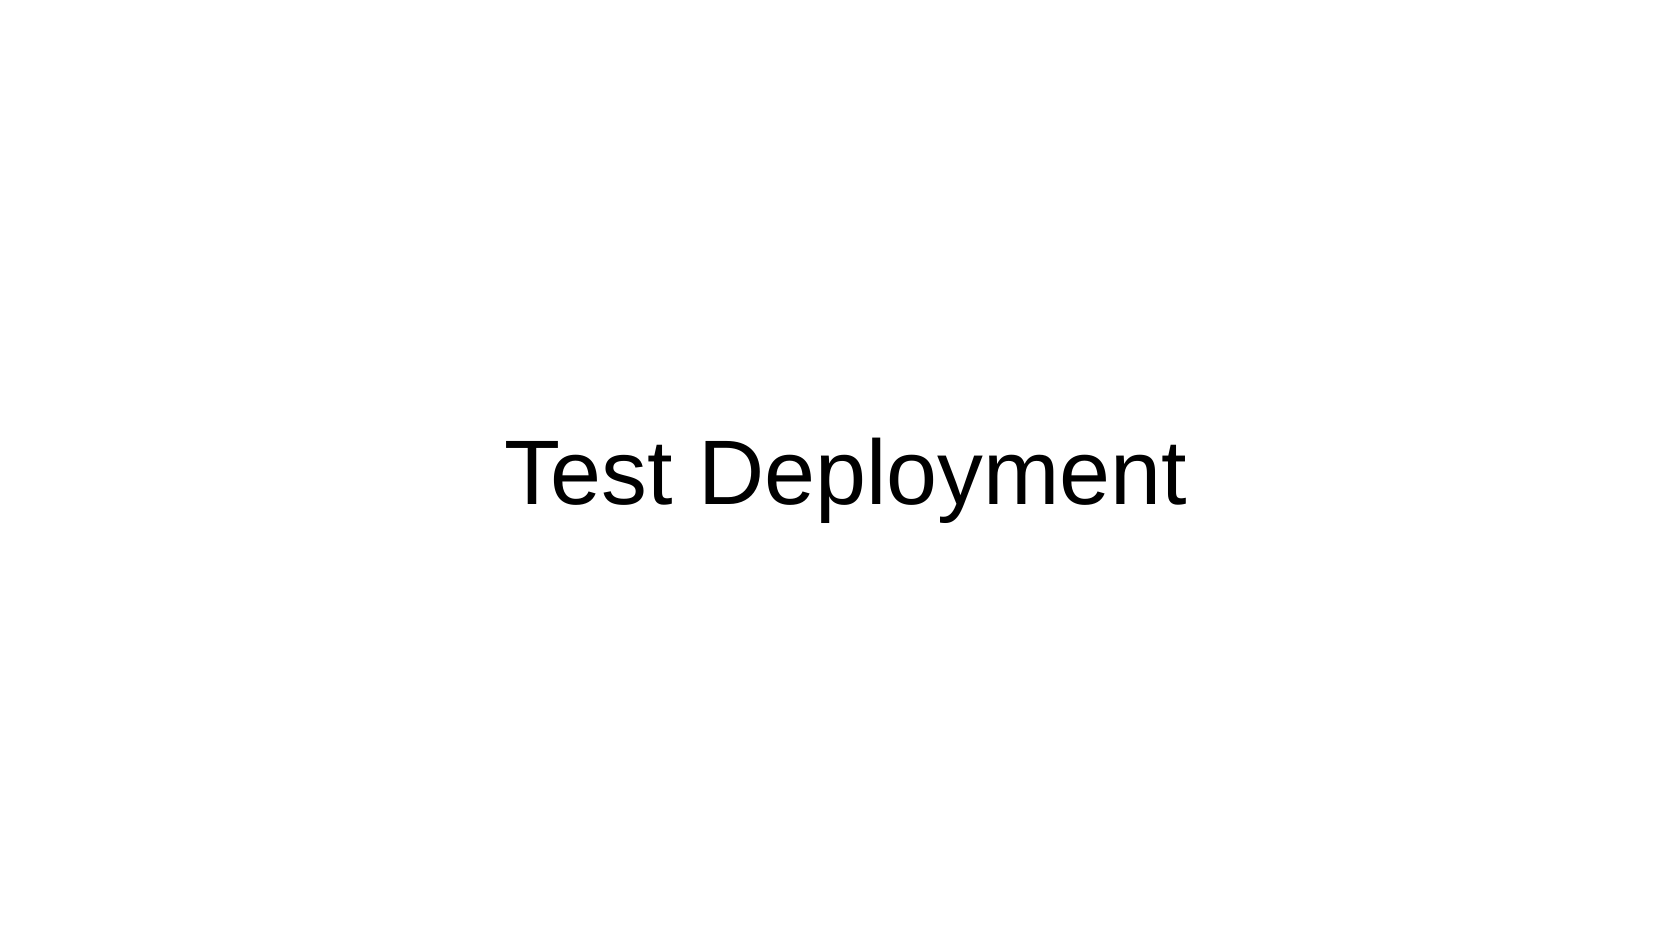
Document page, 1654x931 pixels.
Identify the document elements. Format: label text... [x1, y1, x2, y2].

title Test Deployment [422, 357, 1231, 573]
